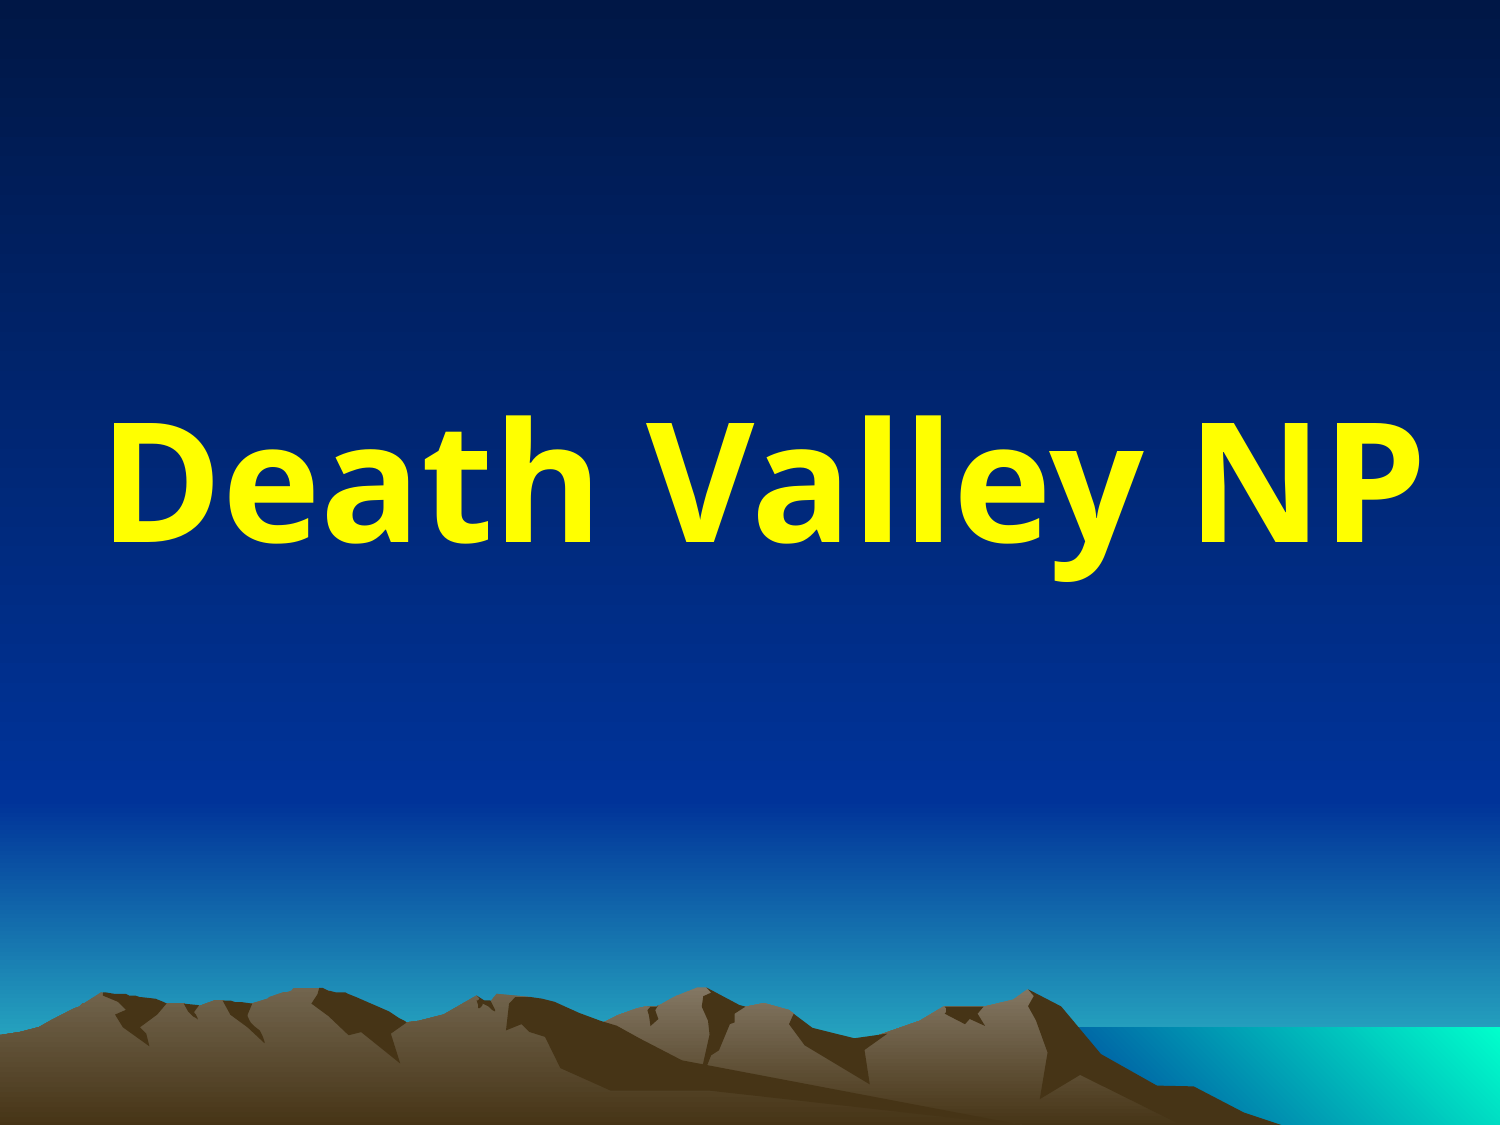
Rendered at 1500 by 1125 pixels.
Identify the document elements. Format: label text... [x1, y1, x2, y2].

text_box Death Valley NP [84, 368, 1416, 758]
text_box Death Valley NP [1362, 444, 1394, 479]
